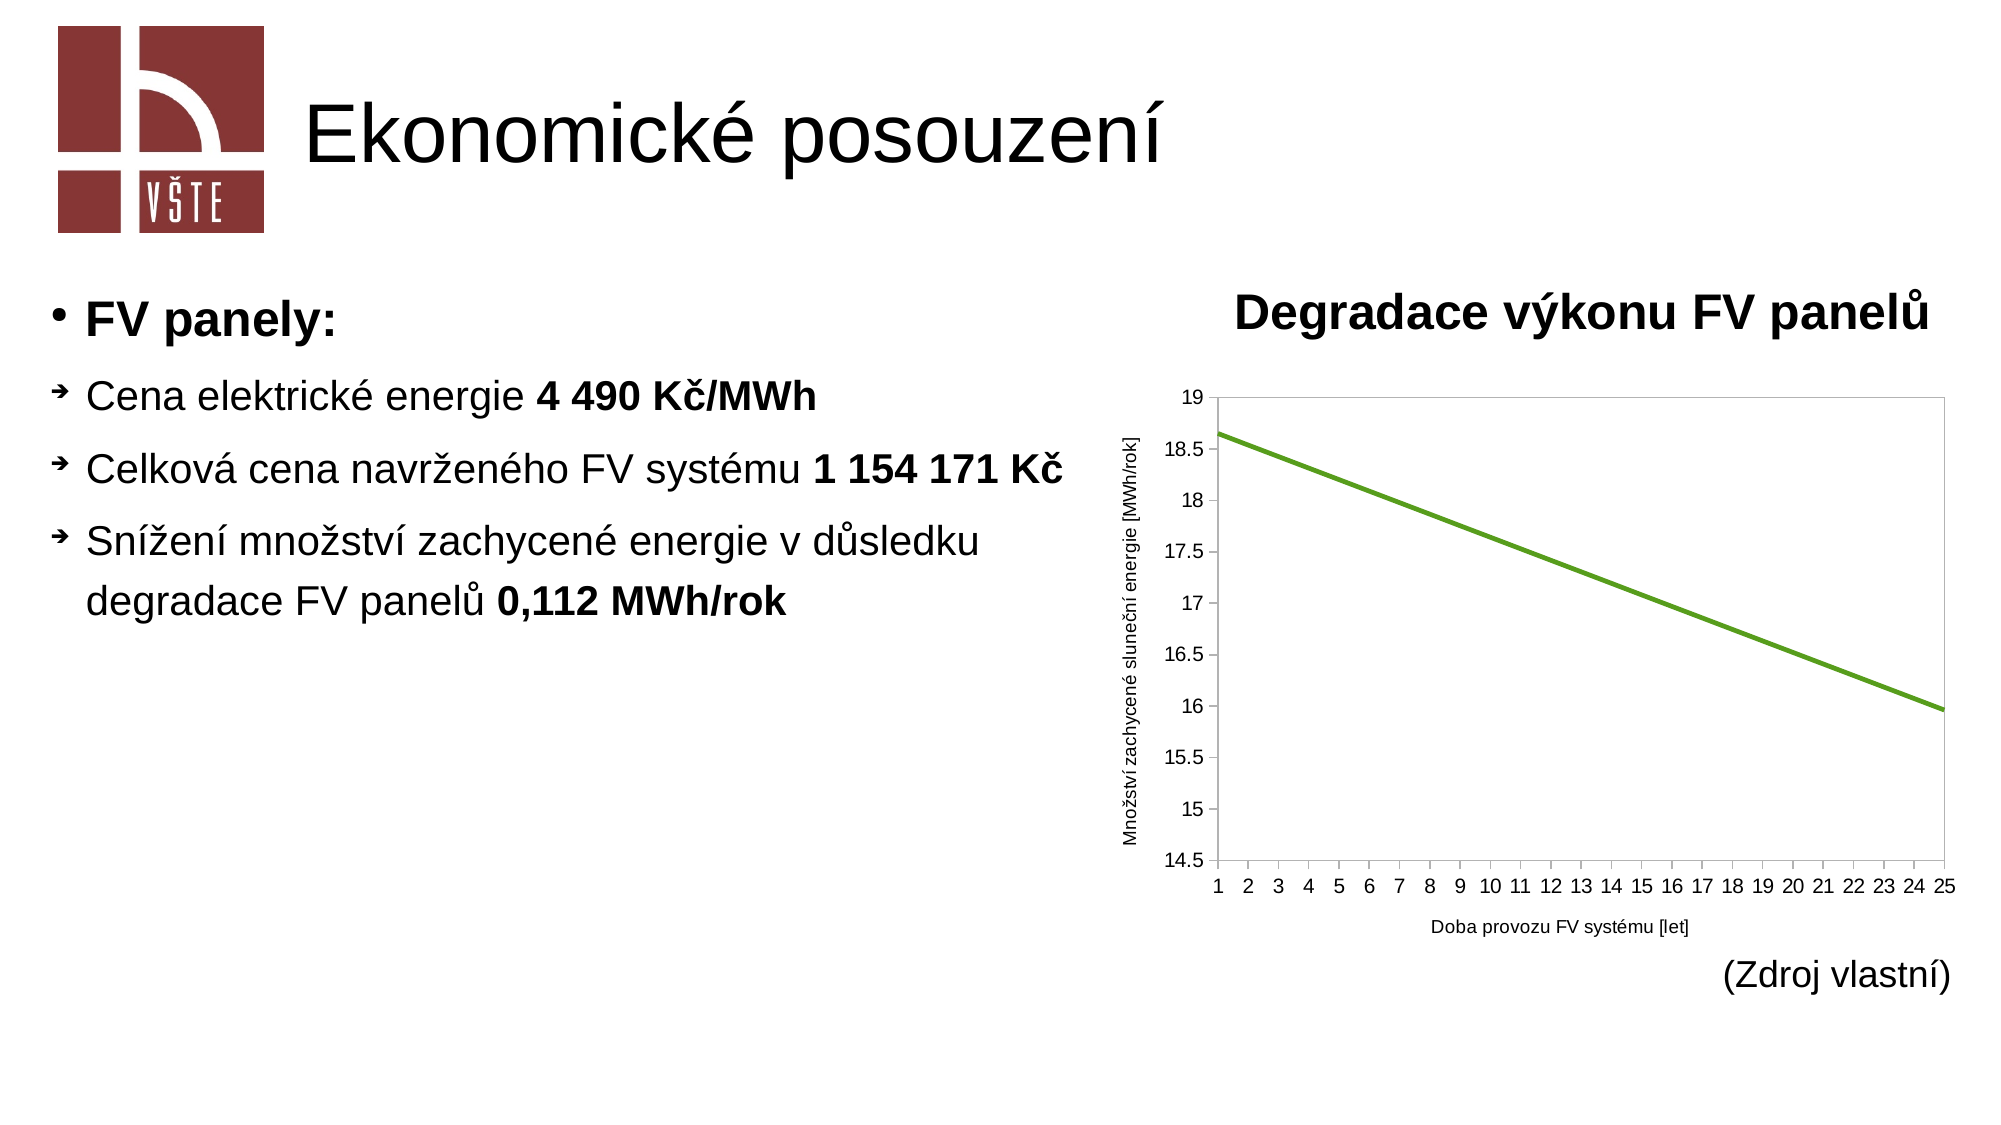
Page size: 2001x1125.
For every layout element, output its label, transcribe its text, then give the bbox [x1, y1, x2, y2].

text_box (Zdroj vlastní) [1666, 933, 1974, 981]
text_box Ekonomické posouzení [288, 26, 1950, 245]
chart [1086, 373, 1974, 969]
text_box FV panely: Cena elektrické energie 4 490 Kč/MWh Celková cena navrženého FV systému 1 154 171 Kč Snížení množství zachycené energie v důsledku degradace FV panelů 0,112 MWh/rok [35, 266, 1199, 634]
text_box Degradace výkonu FV panelů [1169, 259, 1961, 367]
picture [58, 26, 264, 233]
